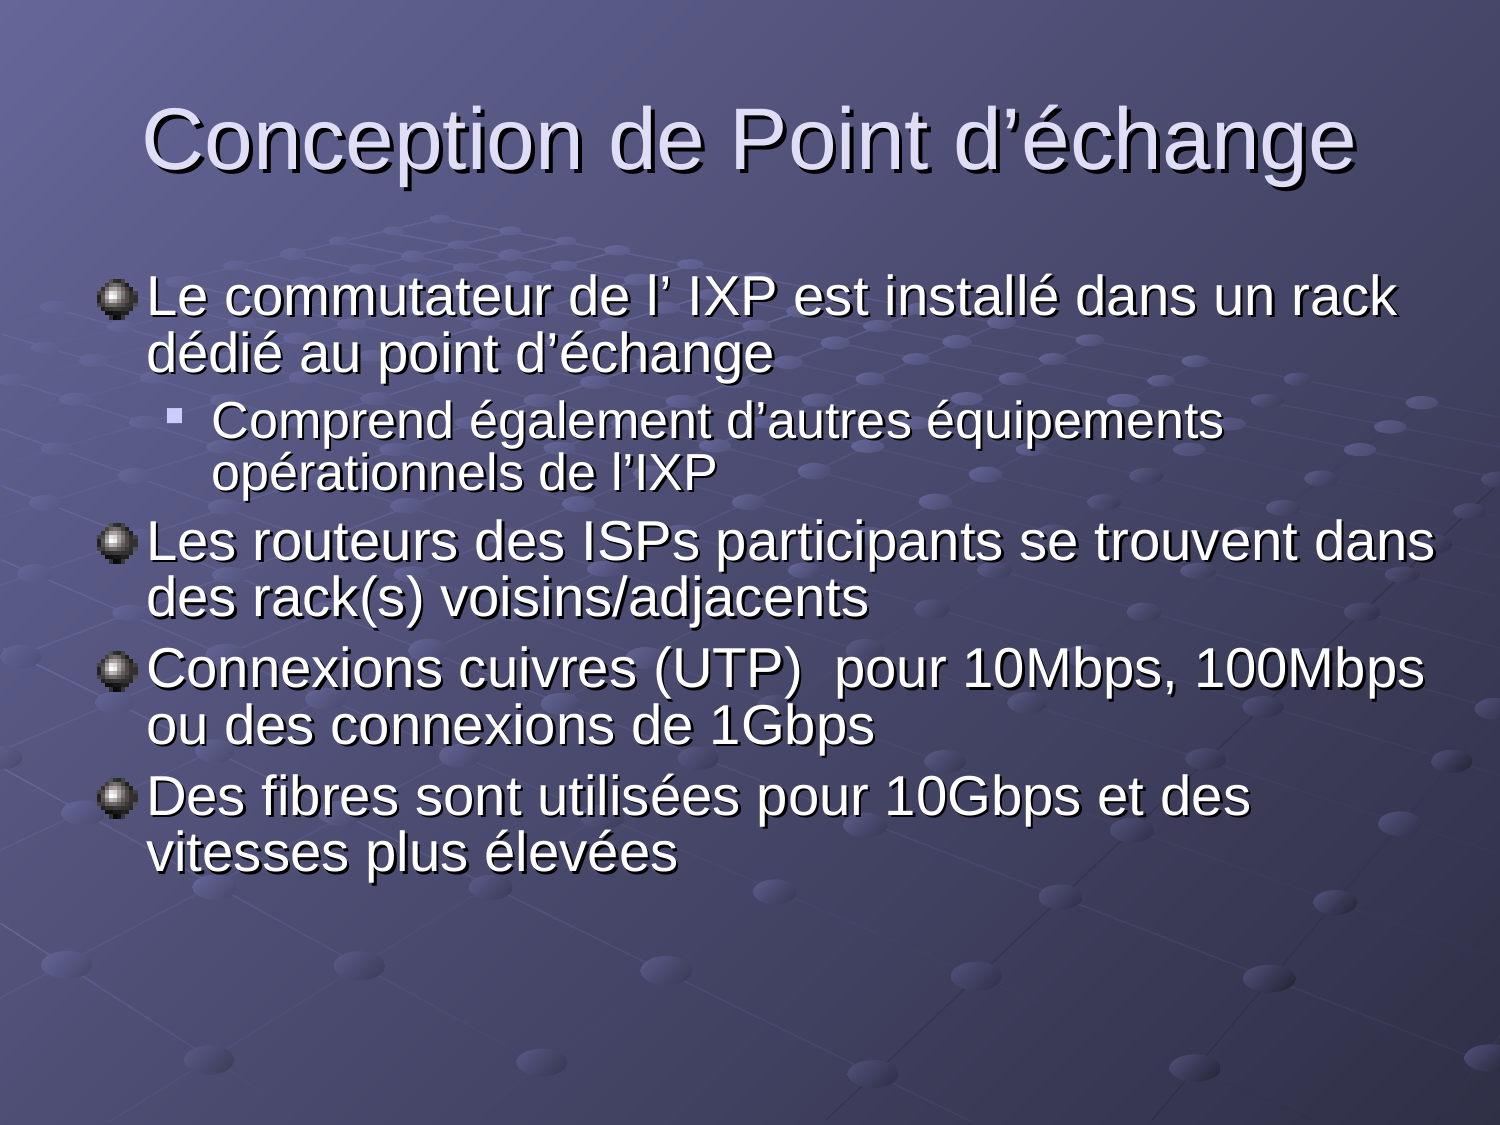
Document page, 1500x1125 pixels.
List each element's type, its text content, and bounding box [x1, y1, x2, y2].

title Conception de Point d’échange [75, 45, 1426, 233]
list Le commutateur de l’ IXP est installé dans un rack dédié au point d’échange Comprend également d’autres équipements opérationnels de l’IXP Les routeurs des ISPs participants se trouvent dans des rack(s) voisins/adjacents Connexions cuivres (UTP) pour 10Mbps, 100Mbps ou des connexions de 1Gbps Des fibres sont utilisées pour 10Gbps et des vitesses plus élevées [75, 262, 1471, 1006]
